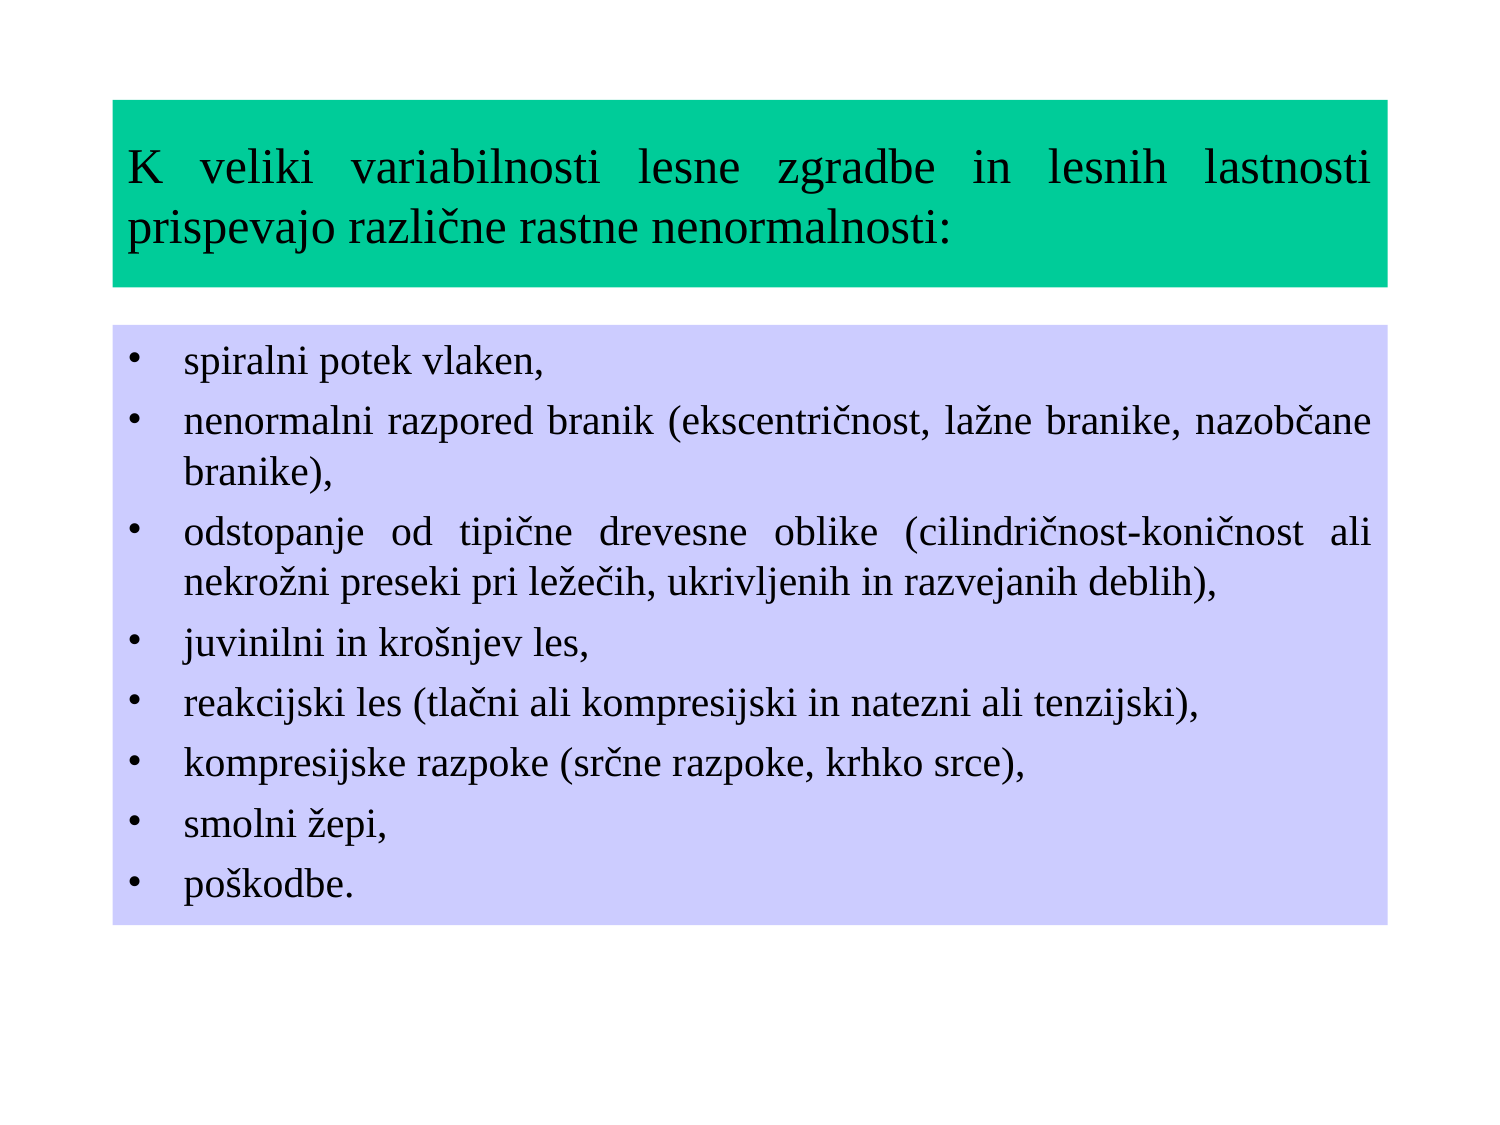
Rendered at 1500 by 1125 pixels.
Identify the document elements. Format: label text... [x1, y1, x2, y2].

title K veliki variabilnosti lesne zgradbe in lesnih lastnosti prispevajo različne rastne nenormalnosti: [112, 99, 1388, 288]
list spiralni potek vlaken, nenormalni razpored branik (ekscentričnost, lažne branike, nazobčane branike), odstopanje od tipične drevesne oblike (cilindričnost-koničnost ali nekrožni preseki pri ležečih, ukrivljenih in razvejanih deblih), juvinilni in krošnjev les, reakcijski les (tlačni ali kompresijski in natezni ali tenzijski), kompresijske razpoke (srčne razpoke, krhko srce), smolni žepi, poškodbe. [112, 324, 1388, 926]
